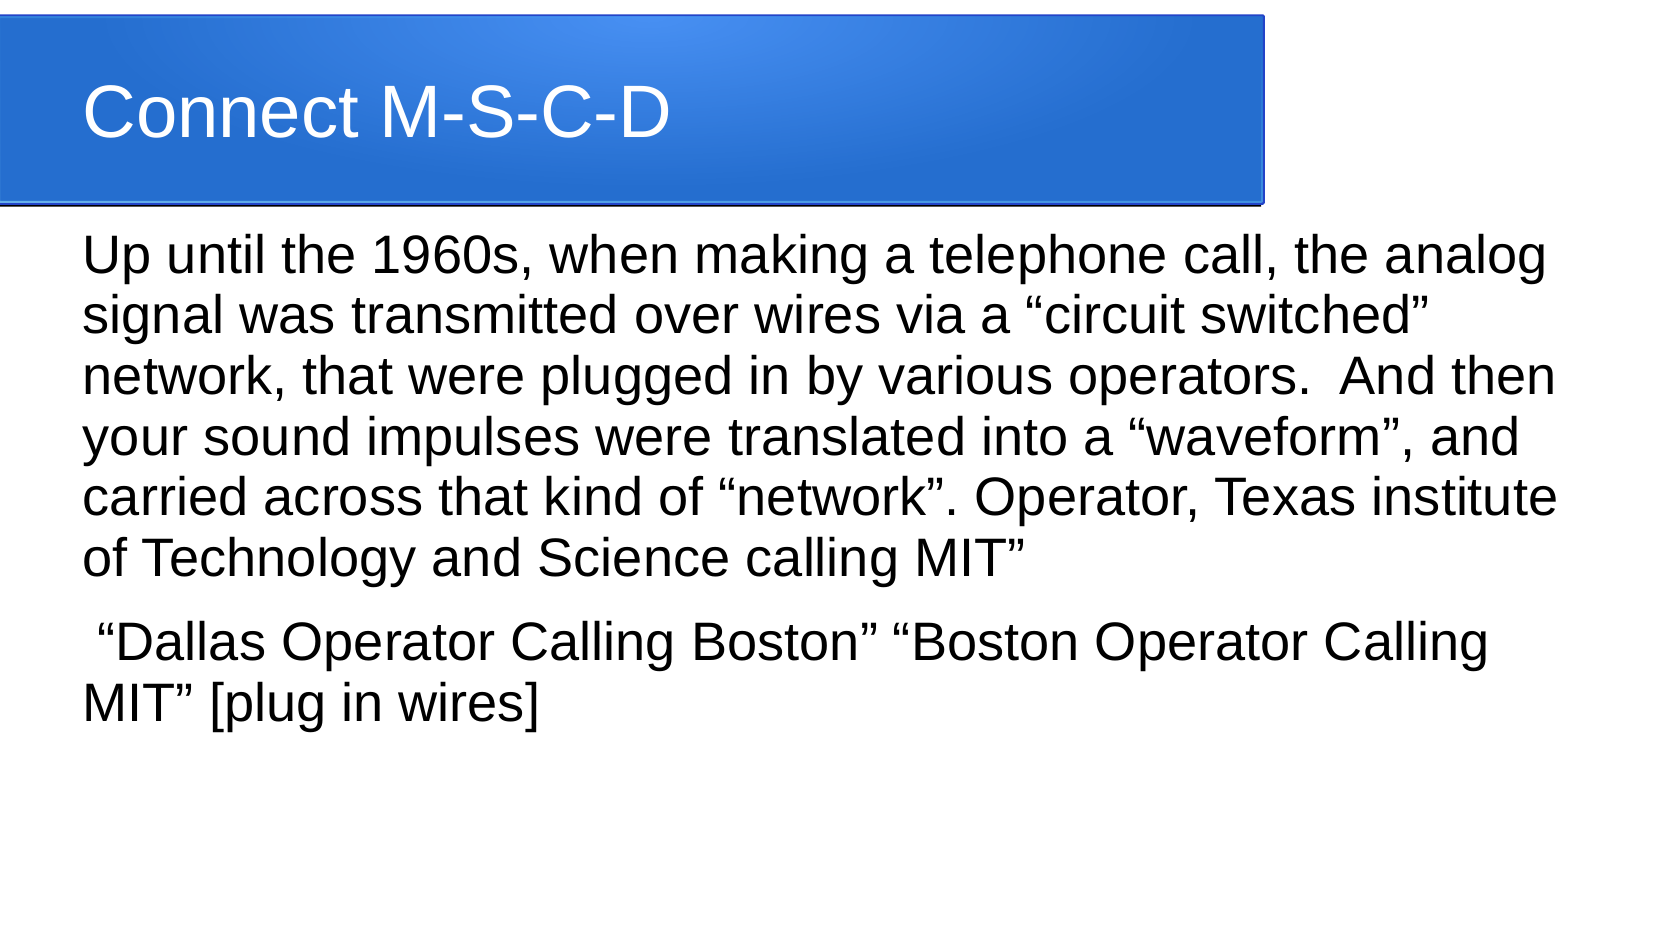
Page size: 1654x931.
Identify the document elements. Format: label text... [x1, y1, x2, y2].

title Connect M-S-C-D [82, 35, 1235, 189]
list Up until the 1960s, when making a telephone call, the analog signal was transmitted over wires via a “circuit switched” network, that were plugged in by various operators. And then your sound impulses were translated into a “waveform”, and carried across that kind of “network”. Operator, Texas institute of Technology and Science calling MIT” “Dallas Operator Calling Boston” “Boston Operator Calling MIT” [plug in wires] [82, 224, 1571, 764]
